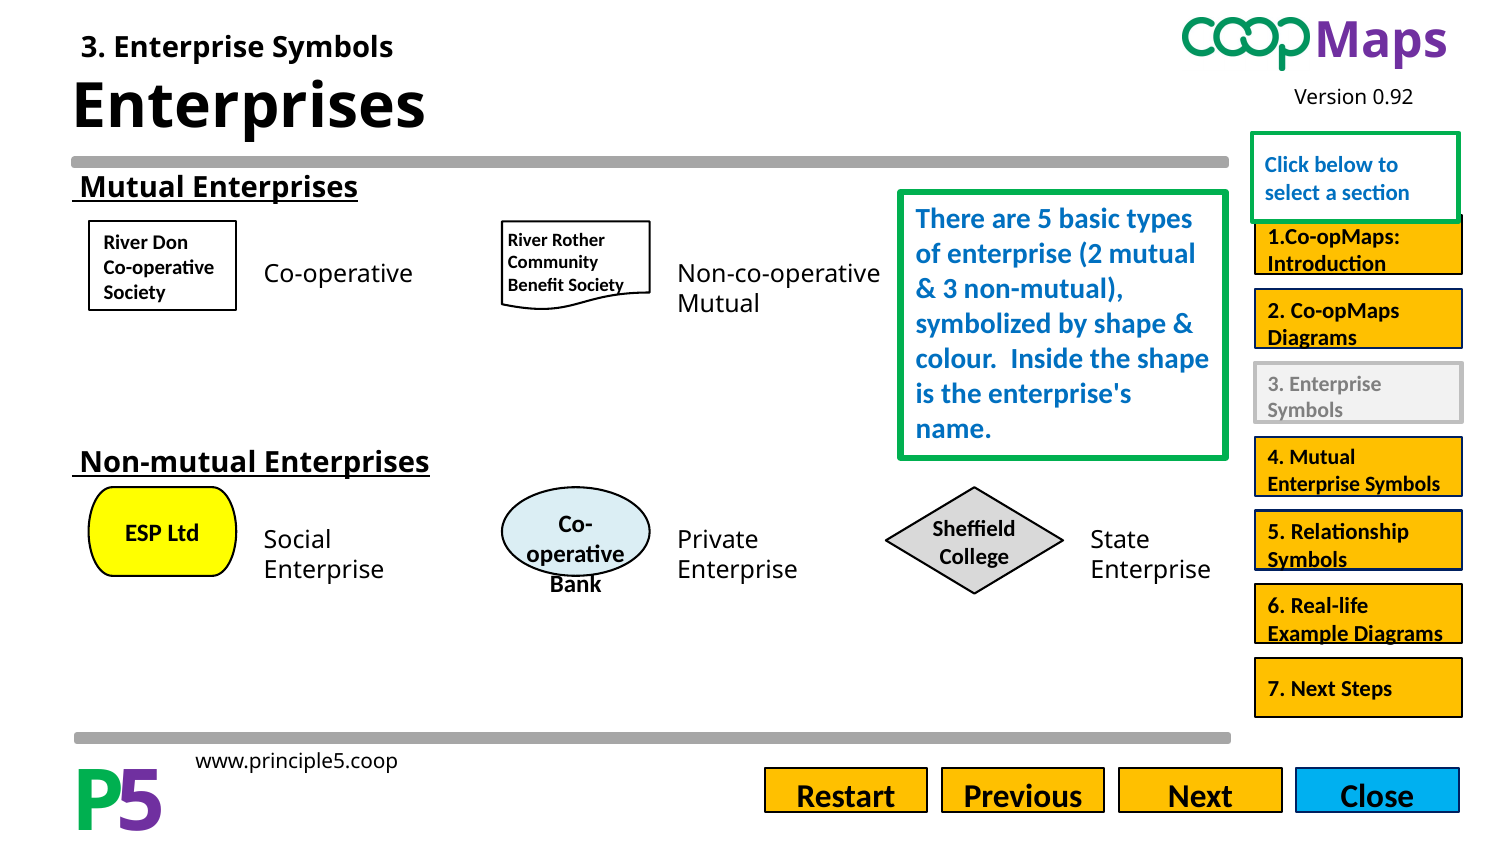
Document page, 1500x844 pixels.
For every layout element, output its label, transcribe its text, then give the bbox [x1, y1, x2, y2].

text_box 5. Relationship Symbols [1254, 510, 1462, 570]
text_box 4. Mutual Enterprise Symbols [1254, 436, 1462, 496]
text_box 6. Real-life Example Diagrams [1254, 584, 1462, 644]
text_box Mutual Enterprises [59, 162, 384, 207]
text_box River Rother Community Benefit Society [501, 221, 650, 309]
text_box [74, 159, 1226, 166]
text_box www.principle5.coop [177, 744, 473, 783]
text_box There are 5 basic types of enterprise (2 mutual & 3 non-mutual), symbolized by shape & colour. Inside the shape is the enterprise's name. [901, 192, 1225, 458]
text_box Click below to select a section [1252, 132, 1459, 222]
text_box Previous [942, 767, 1105, 813]
text_box Co-operative [250, 221, 443, 311]
text_box River Don Co-operative Society [89, 221, 236, 310]
text_box Co-operative Bank [501, 487, 650, 576]
text_box P [59, 738, 103, 827]
text_box Maps [1299, 0, 1460, 76]
text_box State Enterprise [1077, 487, 1241, 576]
text_box [76, 735, 1229, 742]
text_box 7. Next Steps [1254, 658, 1462, 718]
text_box Version 0.92 [1281, 73, 1459, 119]
text_box 1.Co-opMaps: Introduction [1254, 215, 1462, 275]
text_box Restart [764, 767, 928, 813]
text_box Non-co-operative Mutual [664, 221, 901, 311]
text_box Enterprises [59, 59, 442, 148]
text_box Sheffield College [885, 487, 1064, 594]
picture [1181, 17, 1310, 71]
text_box 5 [103, 744, 199, 827]
text_box 3. Enterprise Symbols [68, 22, 409, 71]
text_box 2. Co-opMaps Diagrams [1254, 289, 1462, 349]
text_box Next [1119, 767, 1282, 813]
text_box ESP Ltd [88, 487, 237, 576]
text_box 3. Enterprise Symbols [1254, 362, 1462, 422]
text_box Close [1296, 767, 1459, 813]
text_box Private Enterprise [664, 487, 872, 576]
text_box Non-mutual Enterprises [59, 436, 443, 481]
text_box Social Enterprise [250, 487, 429, 576]
